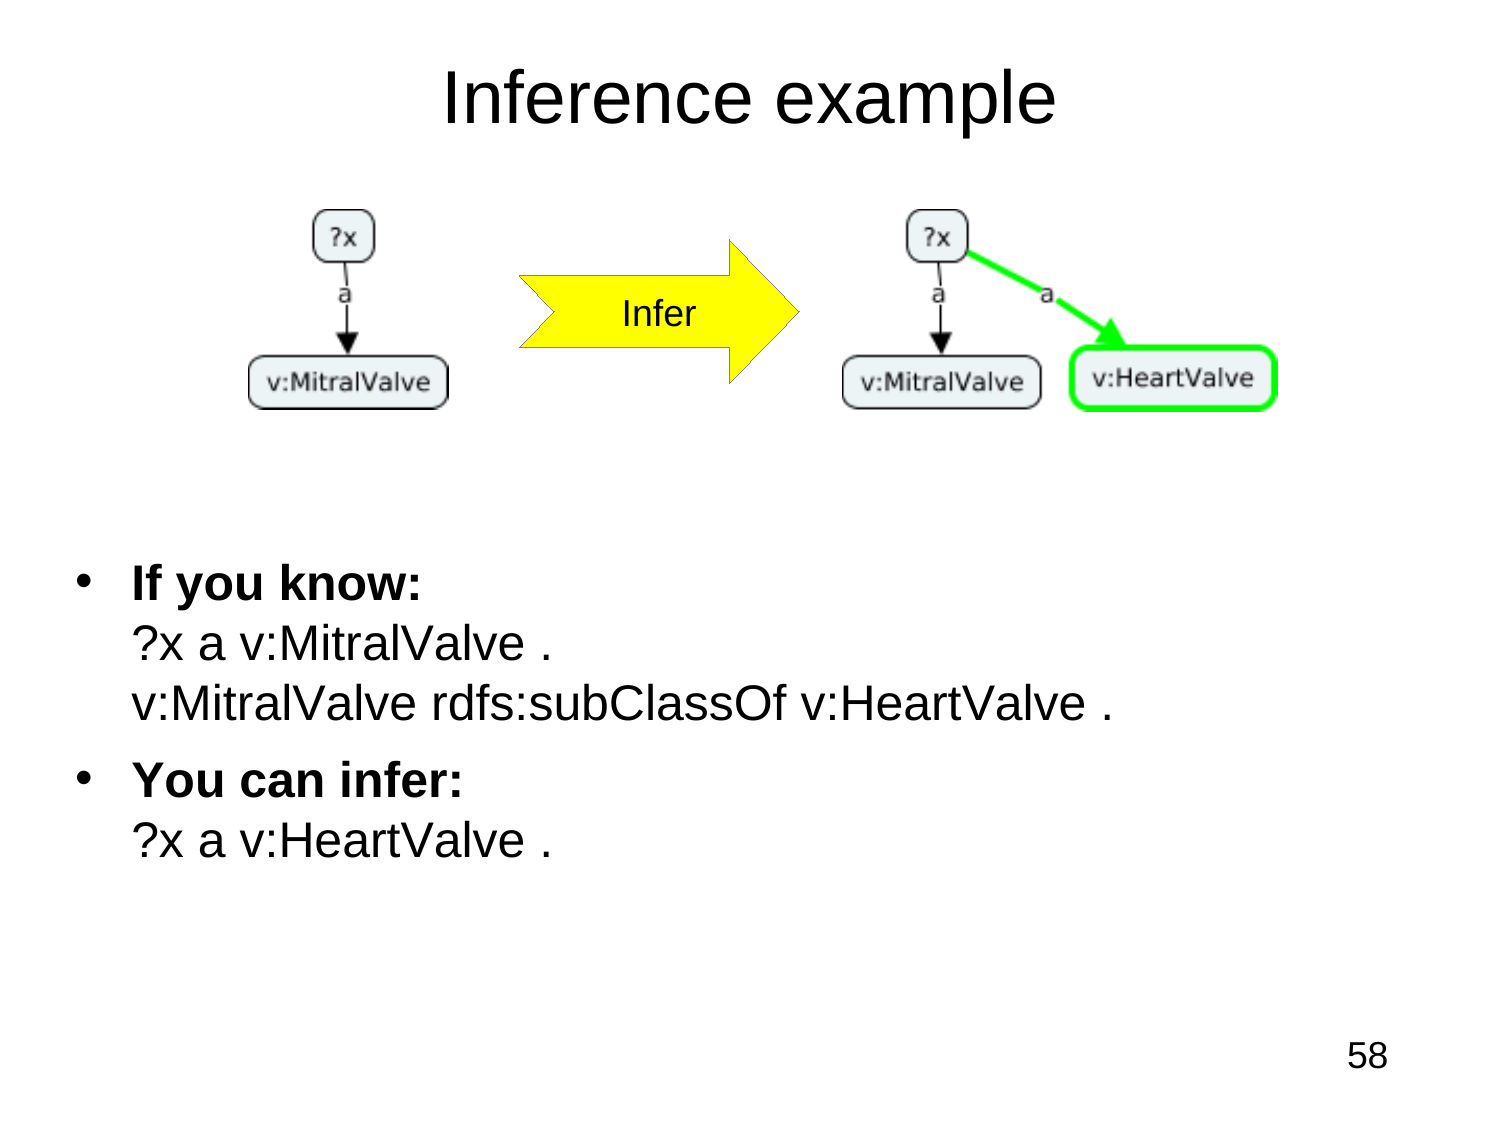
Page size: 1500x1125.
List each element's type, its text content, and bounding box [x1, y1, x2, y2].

picture [248, 209, 449, 410]
title Inference example [75, 44, 1425, 233]
list If you know: ?x a v:MitralValve . v:MitralValve rdfs:subClassOf v:HeartValve . You can infer: ?x a v:HeartValve . [75, 550, 1395, 983]
picture [842, 209, 1278, 412]
text_box Infer [519, 239, 800, 384]
